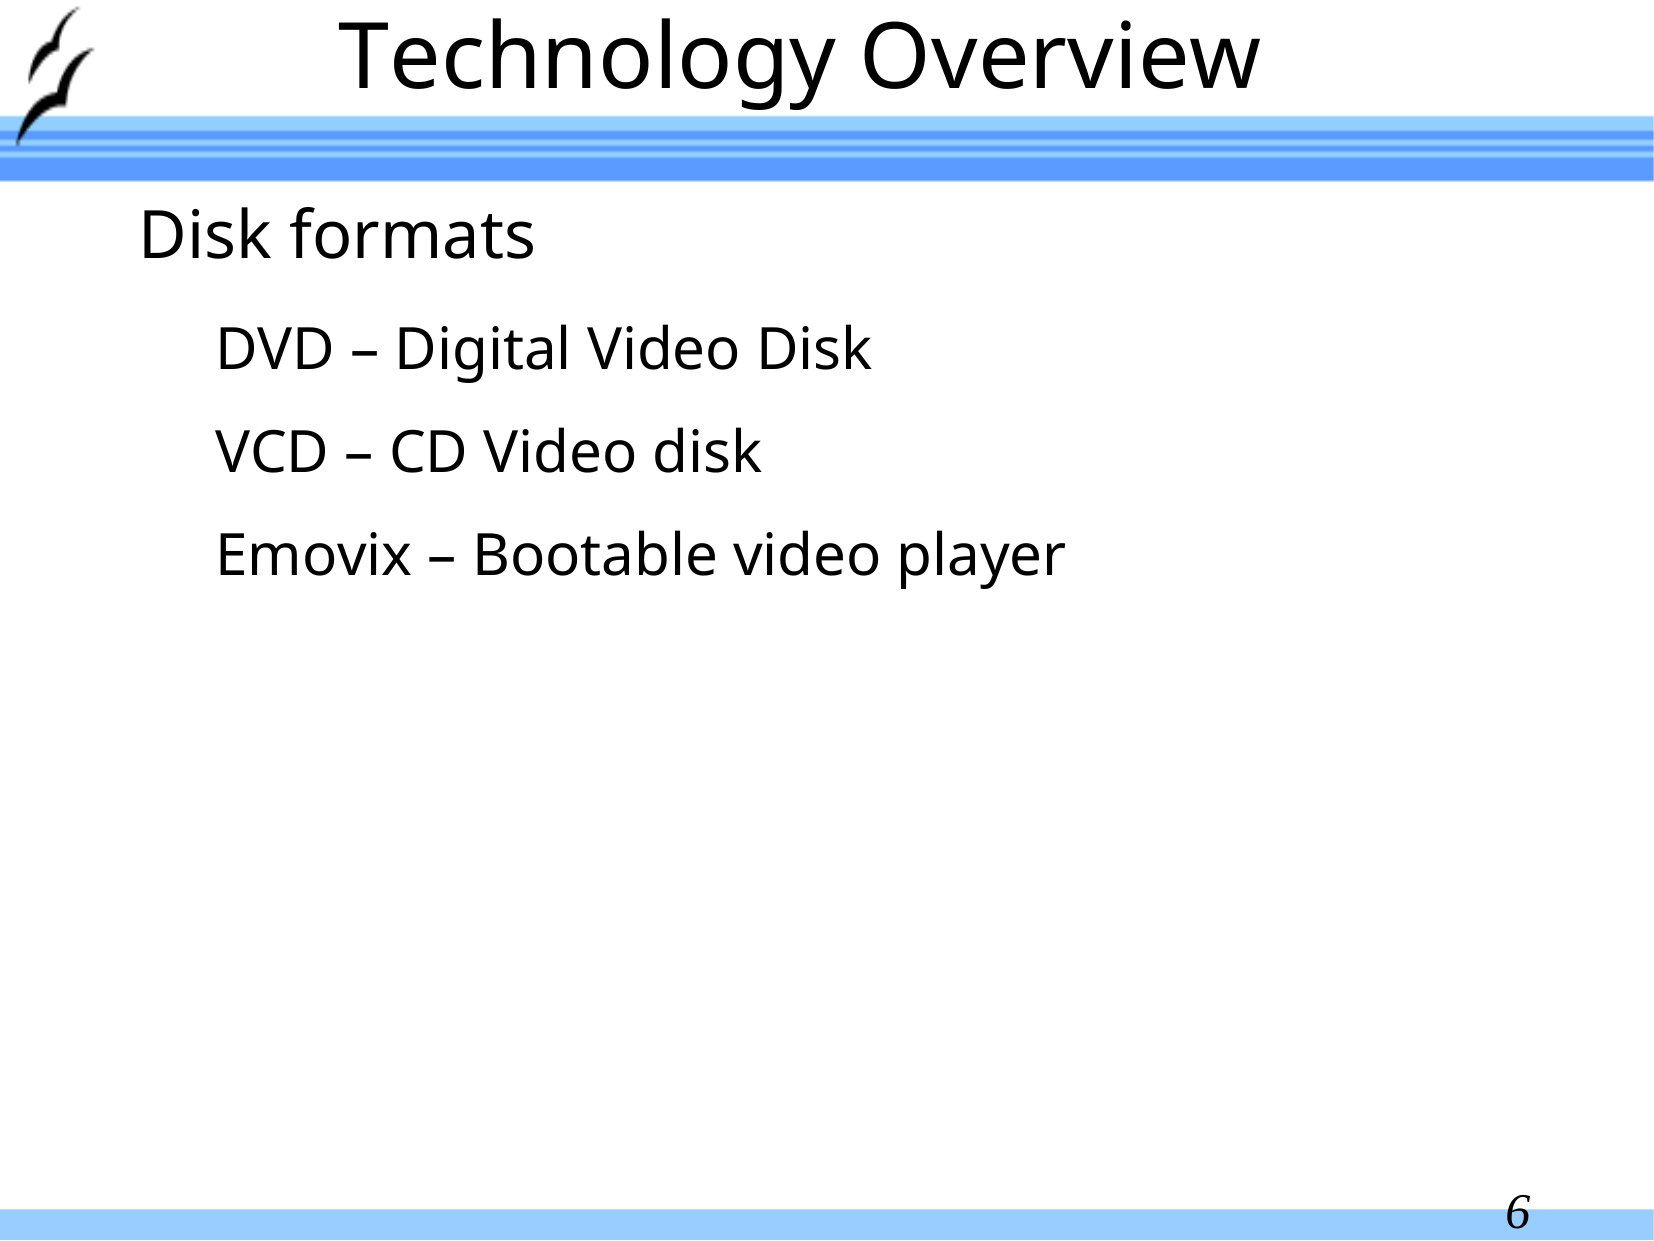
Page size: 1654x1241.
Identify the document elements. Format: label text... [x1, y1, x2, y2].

title Technology Overview [94, 0, 1507, 121]
list Disk formats DVD – Digital Video Disk VCD – CD Video disk Emovix – Bootable video player [120, 187, 1533, 1195]
picture [0, 0, 1654, 188]
